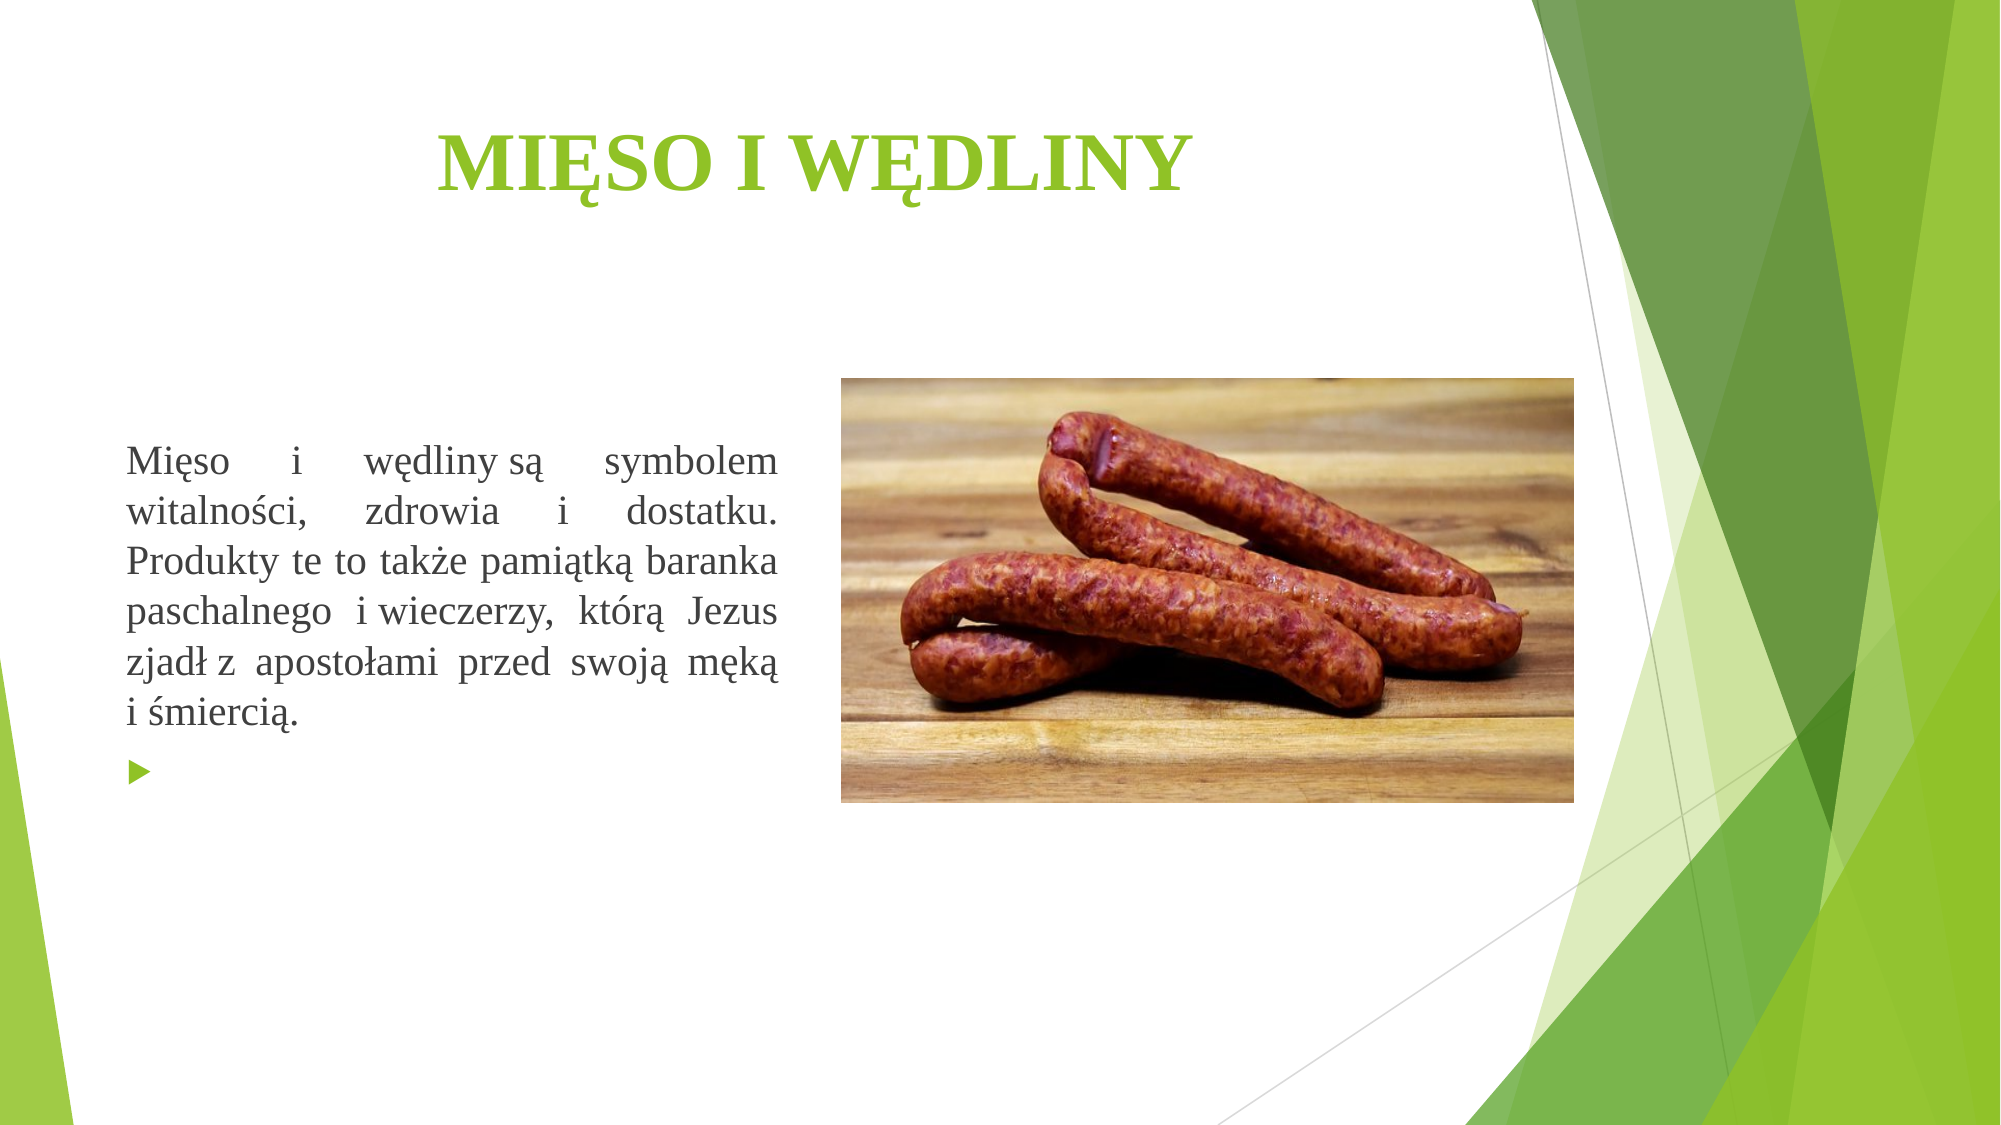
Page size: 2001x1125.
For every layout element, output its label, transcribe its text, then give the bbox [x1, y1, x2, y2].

picture [841, 379, 1574, 803]
list Mięso i wędliny są symbolem witalności, zdrowia i dostatku. Produkty te to także pamiątką baranka paschalnego i wieczerzy, którą Jezus zjadł z apostołami przed swoją męką i śmiercią. [111, 354, 798, 992]
title MIĘSO I WĘDLINY [111, 99, 1522, 317]
